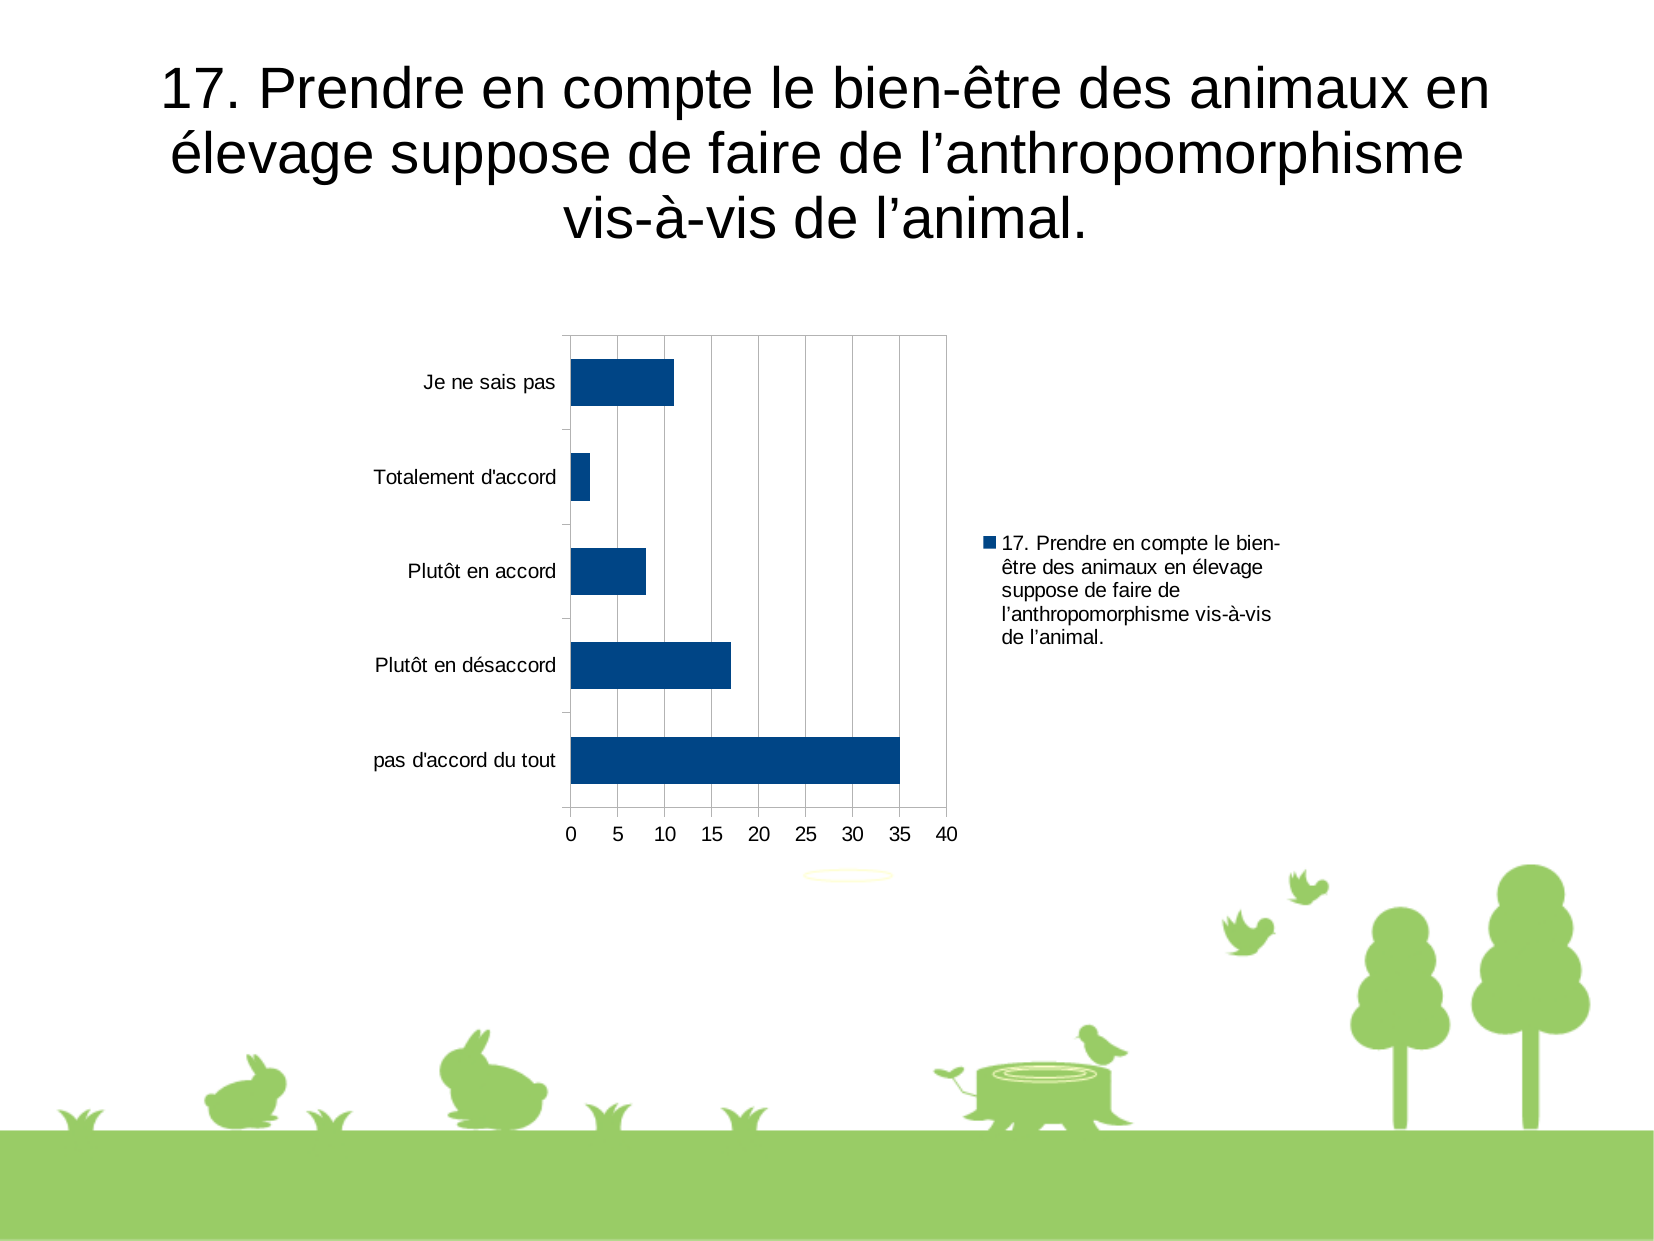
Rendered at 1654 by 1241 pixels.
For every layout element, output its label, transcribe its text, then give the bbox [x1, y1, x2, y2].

chart [354, 324, 1300, 857]
picture [0, 0, 1654, 1241]
title 17. Prendre en compte le bien-être des animaux en élevage suppose de faire de l’anthropomorphisme vis-à-vis de l’animal. [82, 49, 1571, 257]
